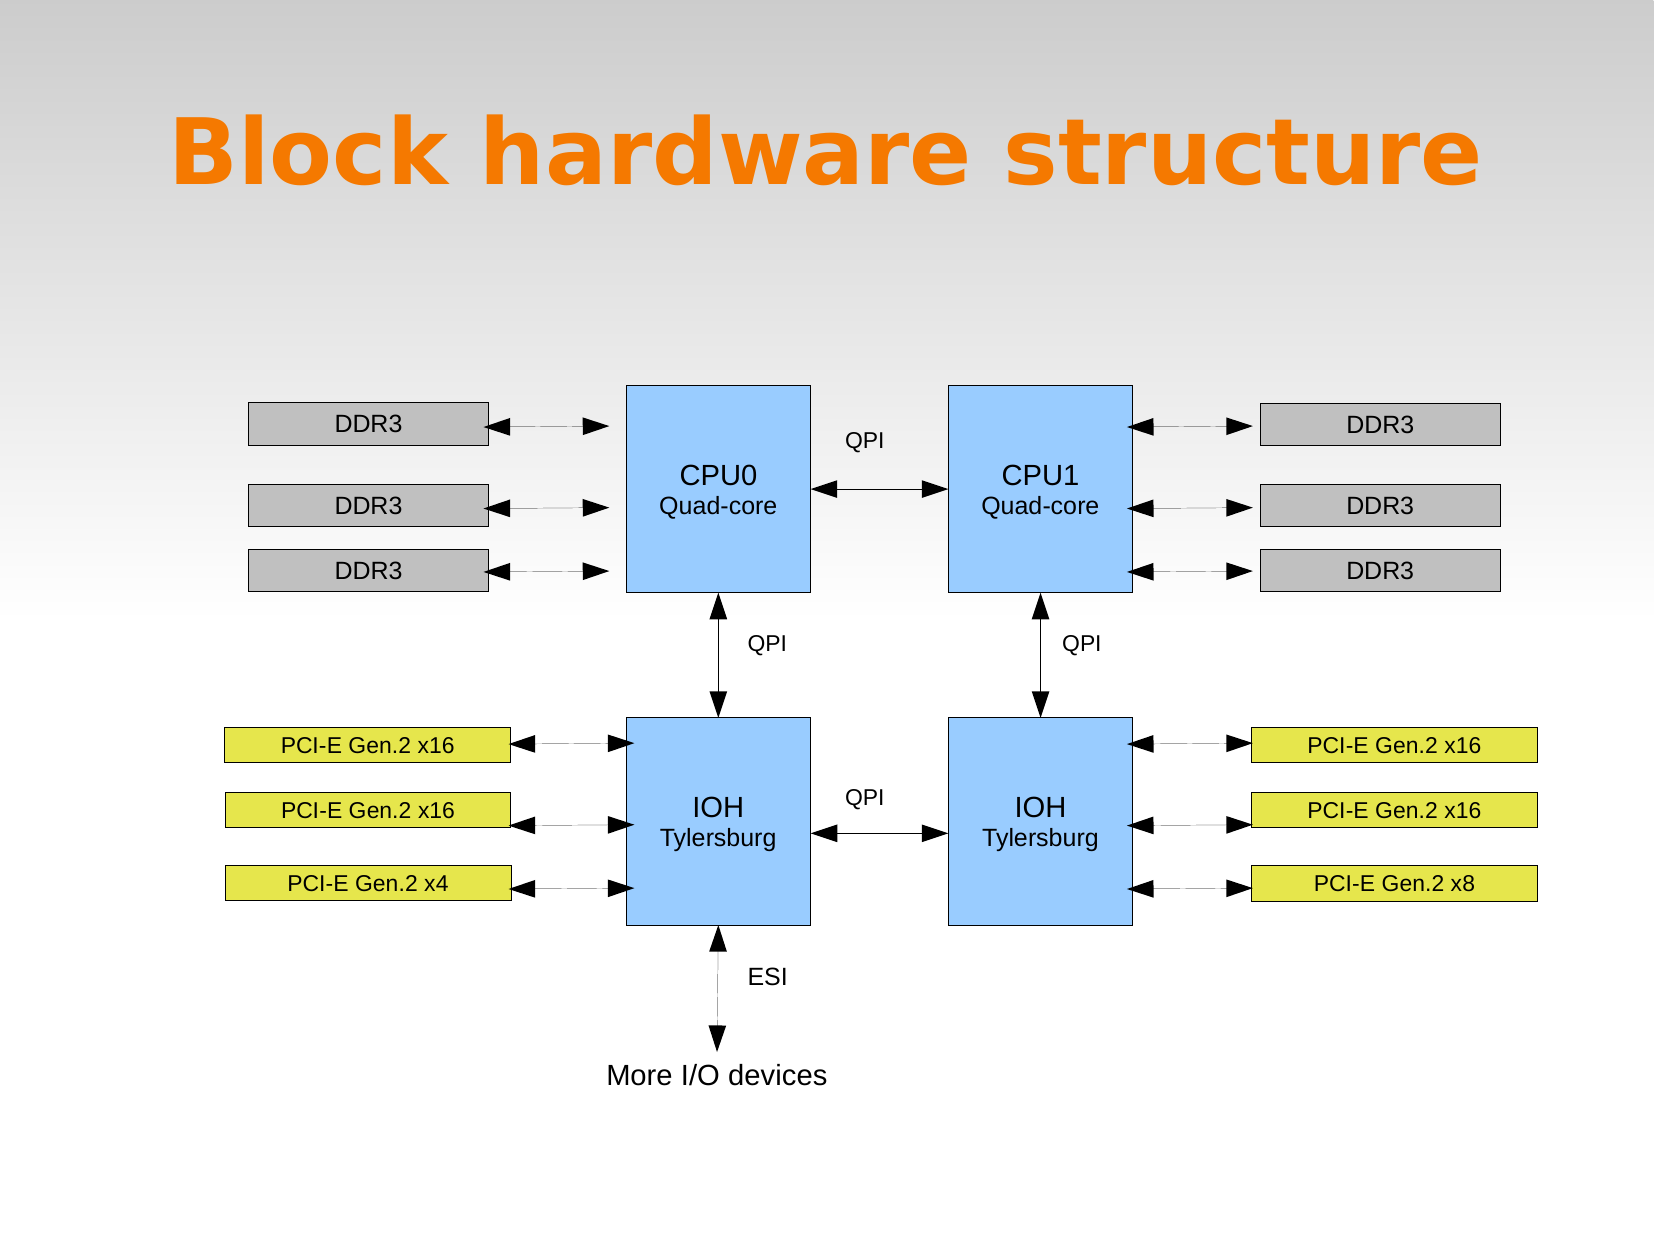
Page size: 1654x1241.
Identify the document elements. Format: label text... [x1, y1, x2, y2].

text_box PCI-E Gen.2 x4 [225, 865, 512, 901]
text_box QPI [838, 834, 921, 840]
text_box DDR3 [248, 549, 489, 592]
text_box DDR3 [1260, 549, 1501, 592]
text_box DDR3 [1260, 403, 1501, 446]
title Block hardware structure [82, 49, 1571, 257]
text_box More I/O devices [520, 1052, 914, 1126]
text_box DDR3 [1260, 484, 1501, 527]
text_box IOH Tylersburg [626, 717, 811, 926]
text_box ESI [732, 955, 849, 1022]
text_box PCI-E Gen.2 x16 [1251, 792, 1538, 828]
text_box CPU1 Quad-core [948, 385, 1133, 593]
text_box DDR3 [248, 402, 489, 446]
text_box CPU0 Quad-core [626, 385, 811, 593]
text_box PCI-E Gen.2 x16 [225, 792, 511, 828]
text_box PCI-E Gen.2 x8 [1251, 865, 1538, 902]
text_box QPI [732, 623, 849, 686]
text_box QPI [830, 777, 946, 833]
text_box PCI-E Gen.2 x16 [224, 727, 511, 763]
text_box DDR3 [248, 484, 489, 527]
text_box QPI [1047, 623, 1163, 686]
text_box QPI [830, 420, 946, 483]
text_box QPI [932, 835, 946, 840]
text_box PCI-E Gen.2 x16 [1251, 727, 1538, 763]
text_box IOH Tylersburg [948, 717, 1133, 926]
